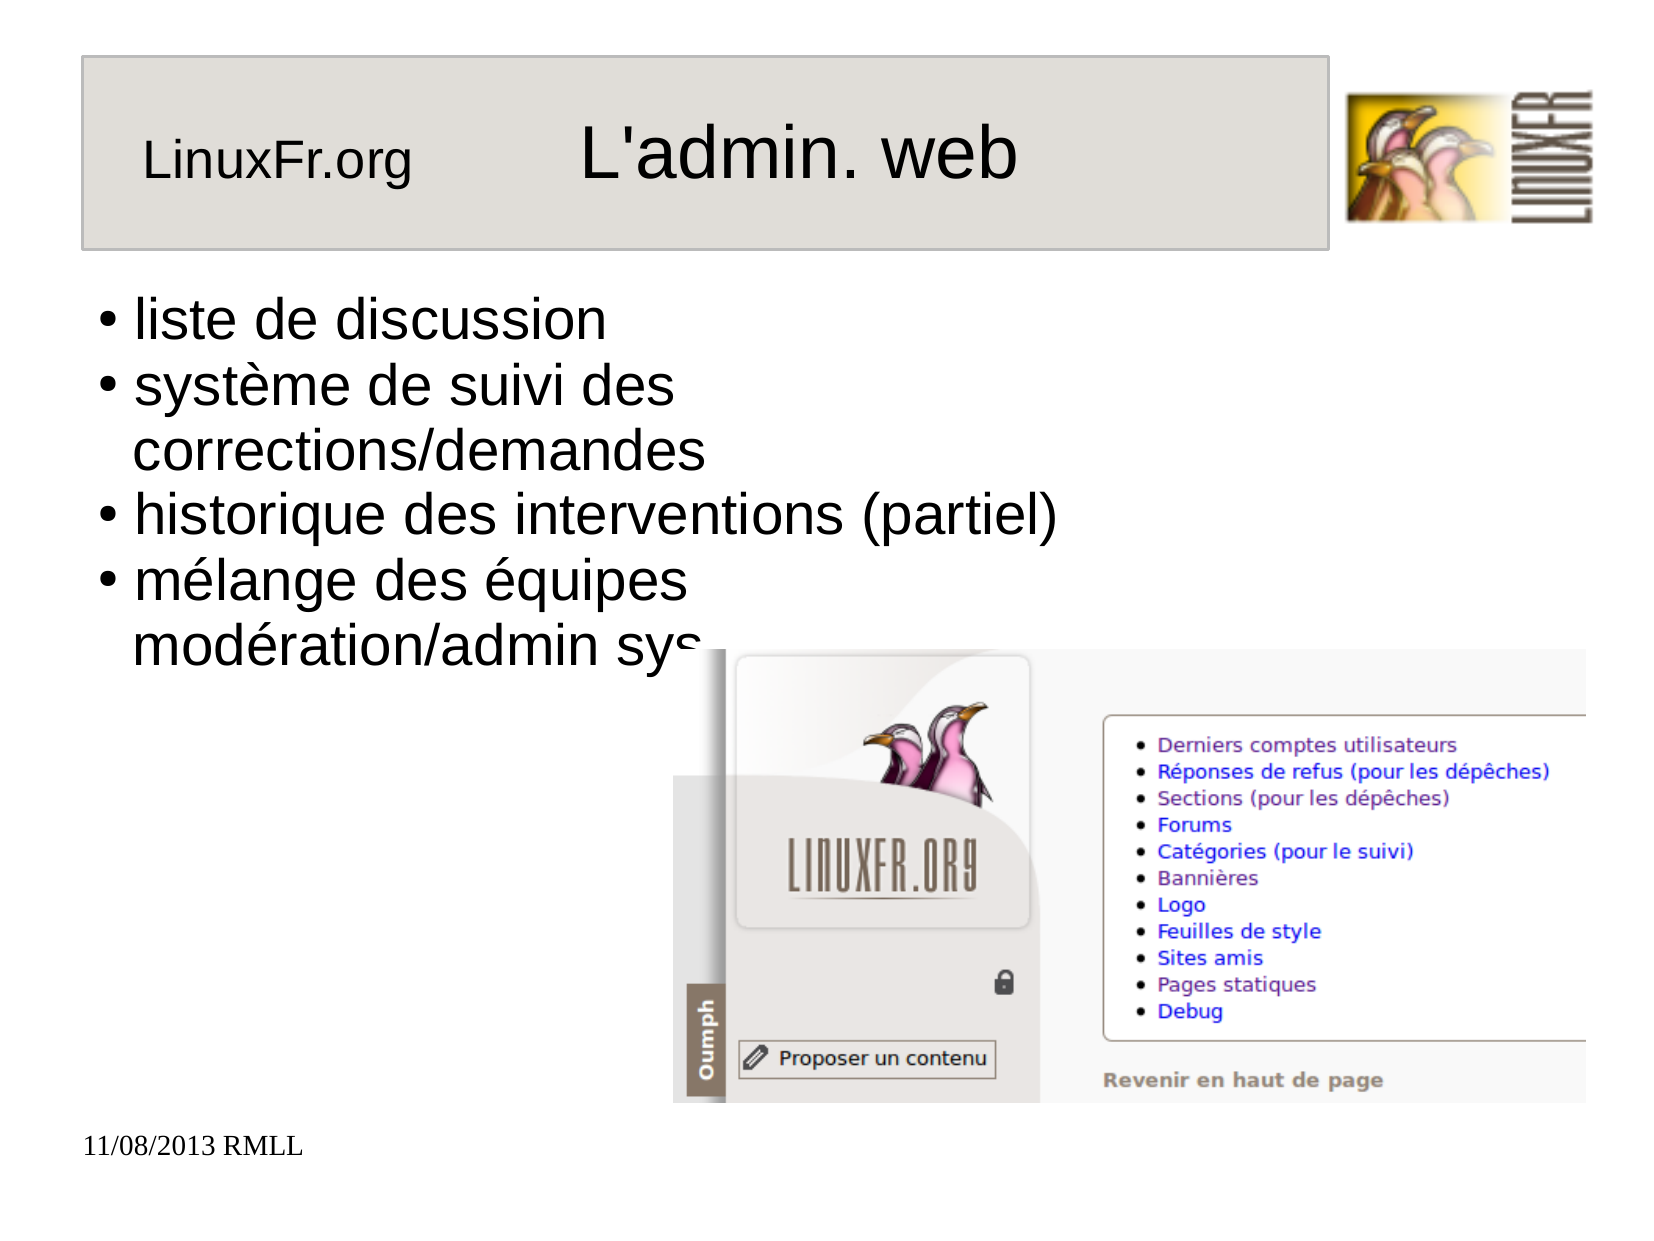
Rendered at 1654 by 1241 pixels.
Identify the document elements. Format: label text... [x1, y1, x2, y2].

text_box liste de discussion système de suivi des corrections/demandes historique des interventions (partiel) mélange des équipes modération/admin sys. [47, 279, 1123, 1093]
picture [673, 649, 1586, 1103]
picture [1341, 88, 1601, 229]
title LinuxFr.org L'admin. web [82, 56, 1329, 250]
